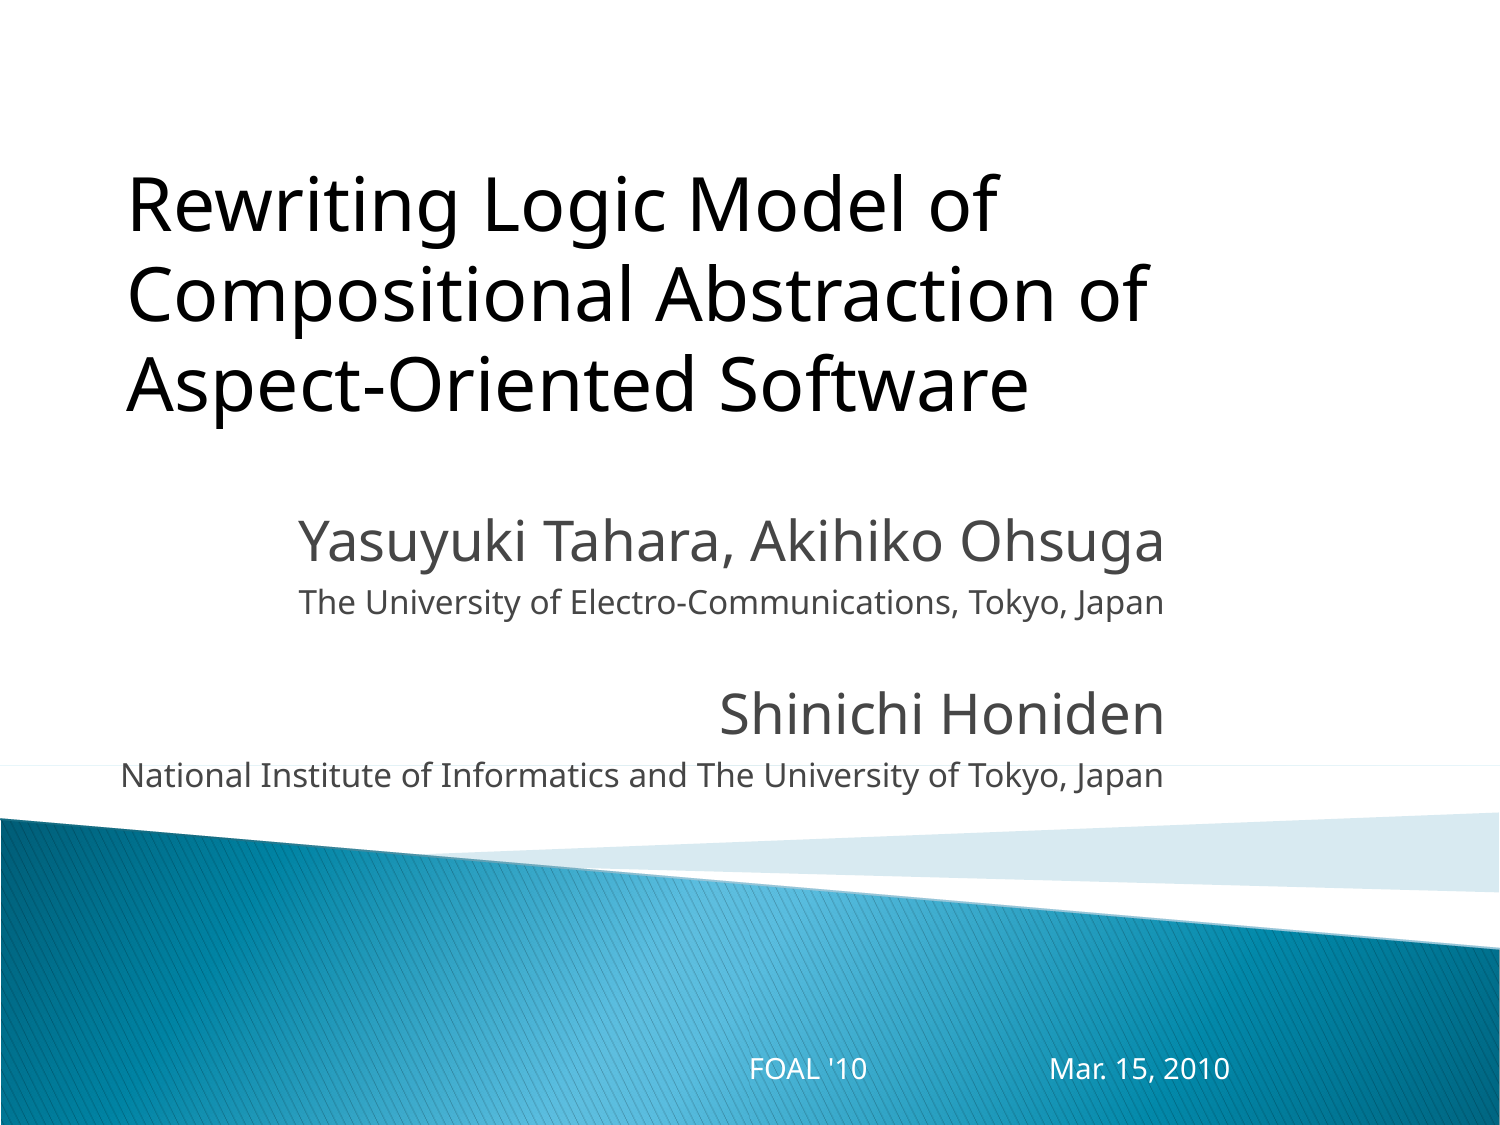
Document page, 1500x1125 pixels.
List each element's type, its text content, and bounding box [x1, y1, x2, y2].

text_box Yasuyuki Tahara, Akihiko Ohsuga The University of Electro-Communications, Tokyo, Japan Shinichi Honiden National Institute of Informatics and The University of Tokyo, Japan [112, 497, 1388, 851]
text_box Rewriting Logic Model of Compositional Abstraction of Aspect-Oriented Software [111, 140, 1434, 443]
text_box FOAL '10 Mar. 15, 2010 [734, 1042, 1246, 1094]
